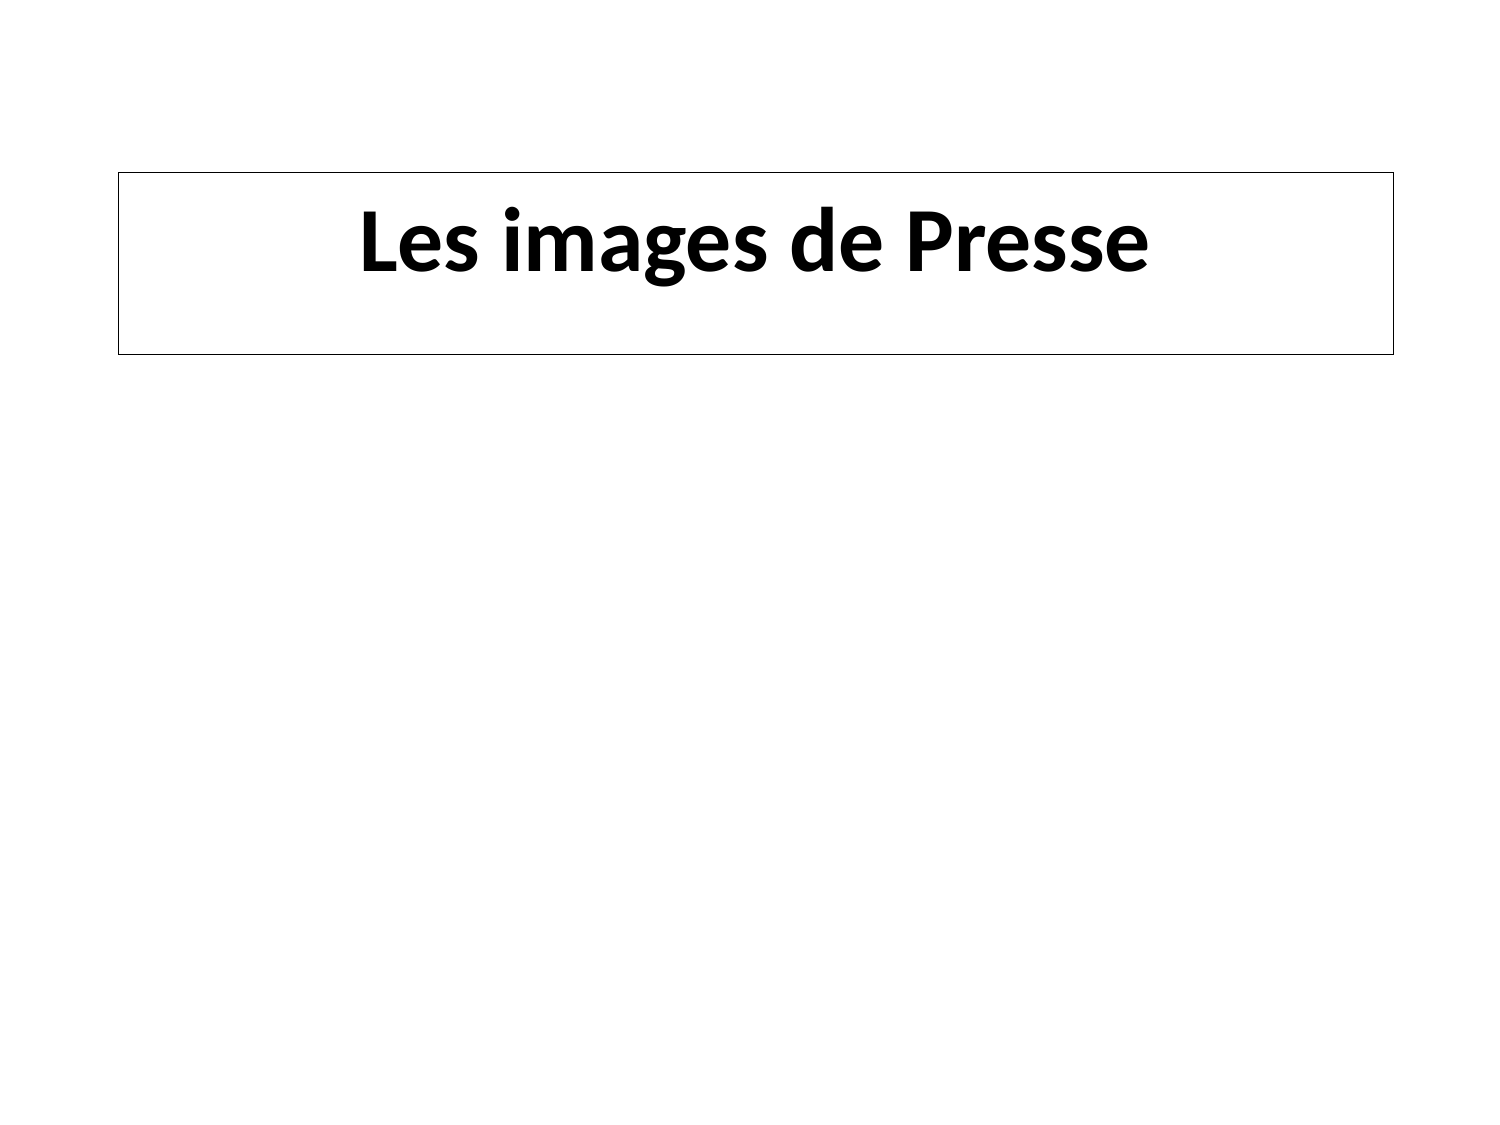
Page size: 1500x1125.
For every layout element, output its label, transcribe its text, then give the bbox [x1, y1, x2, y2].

title Les images de Presse [118, 172, 1394, 355]
